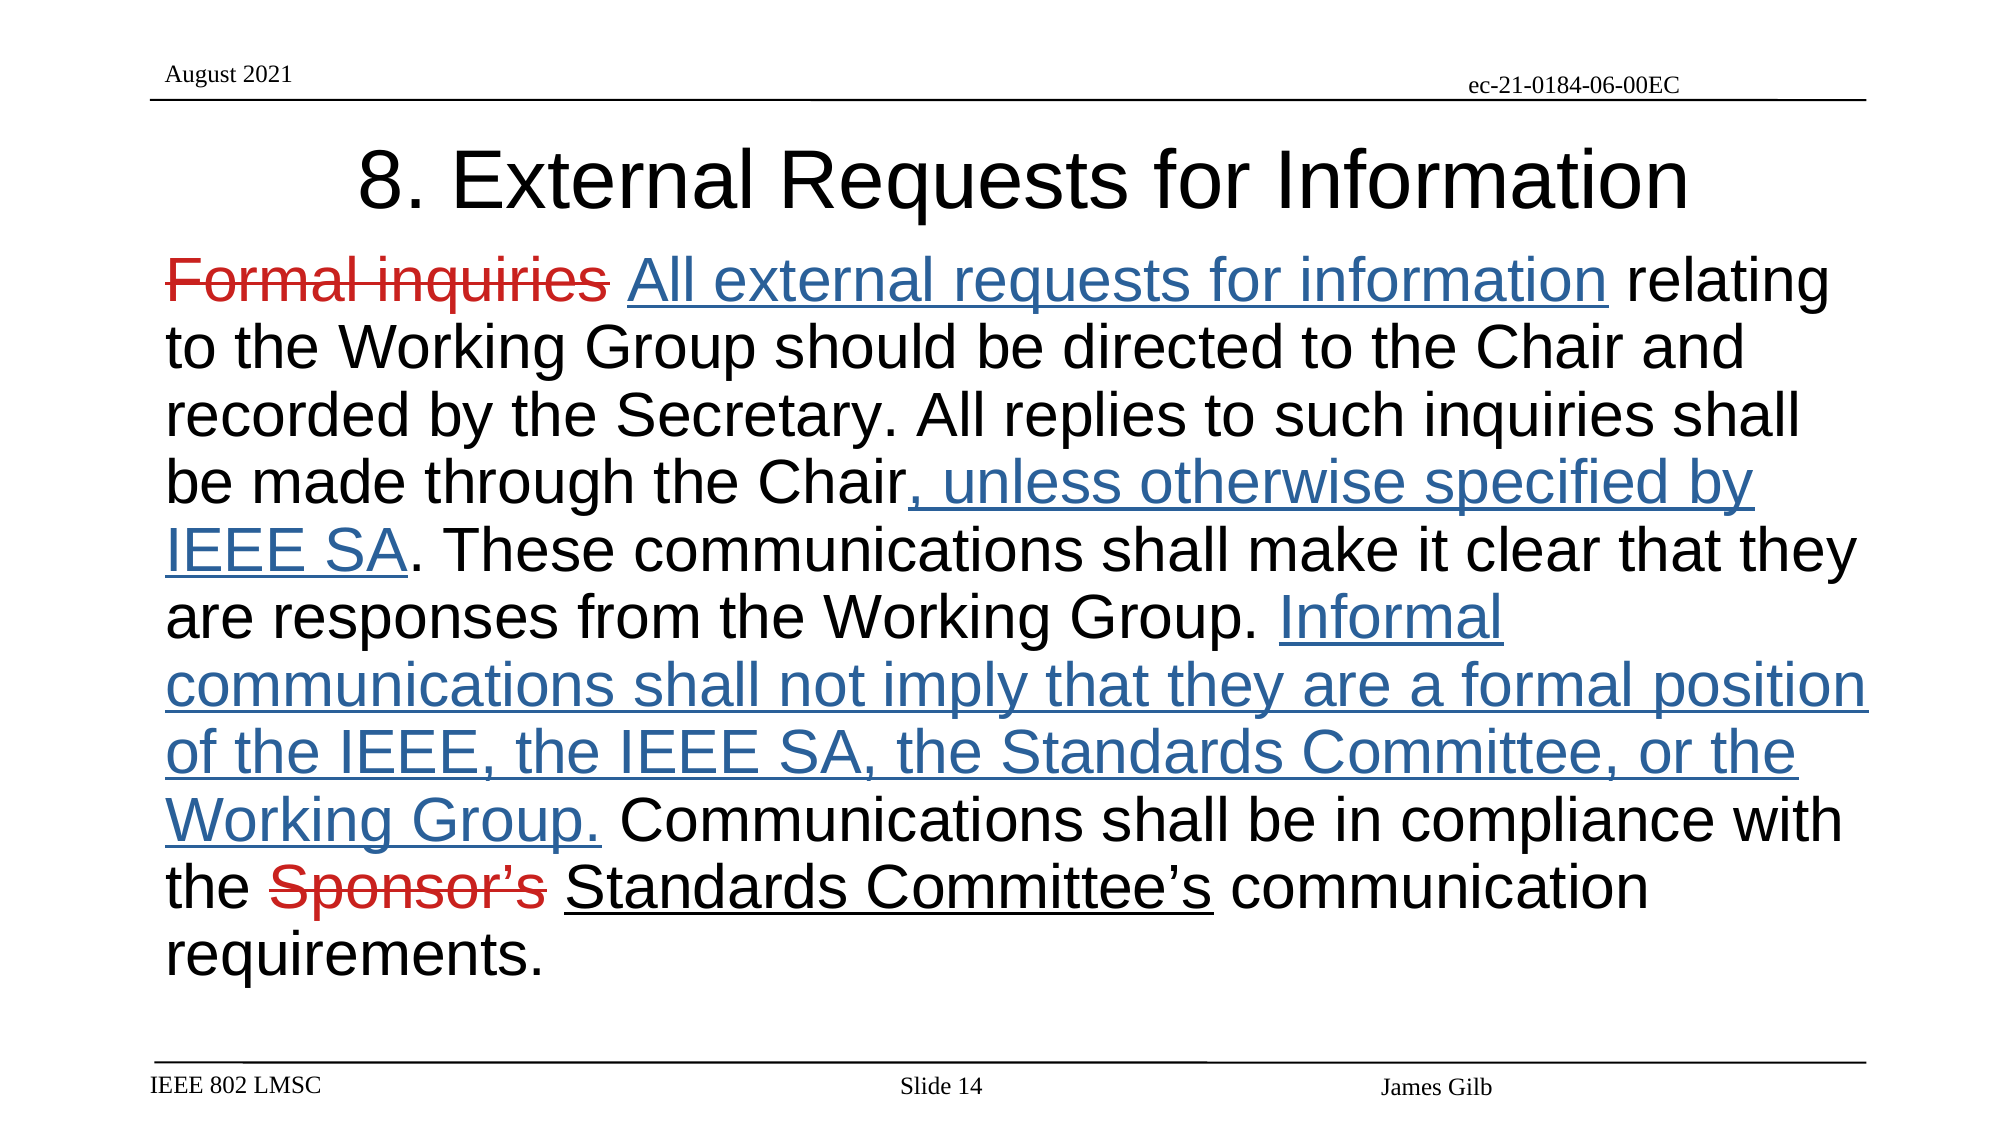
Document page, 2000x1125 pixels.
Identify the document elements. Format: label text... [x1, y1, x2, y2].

title 8. External Requests for Information [149, 112, 1900, 238]
list Formal inquiries All external requests for information relating to the Working Group should be directed to the Chair and recorded by the Secretary. All replies to such inquiries shall be made through the Chair, unless otherwise specified by IEEE SA. These communications shall make it clear that they are responses from the Working Group. Informal communications shall not imply that they are a formal position of the IEEE, the IEEE SA, the Standards Committee, or the Working Group. Communications shall be in compliance with the Sponsor’s Standards Committee’s communication requirements. [149, 239, 1900, 1051]
text_box Slide [799, 1069, 1083, 1108]
